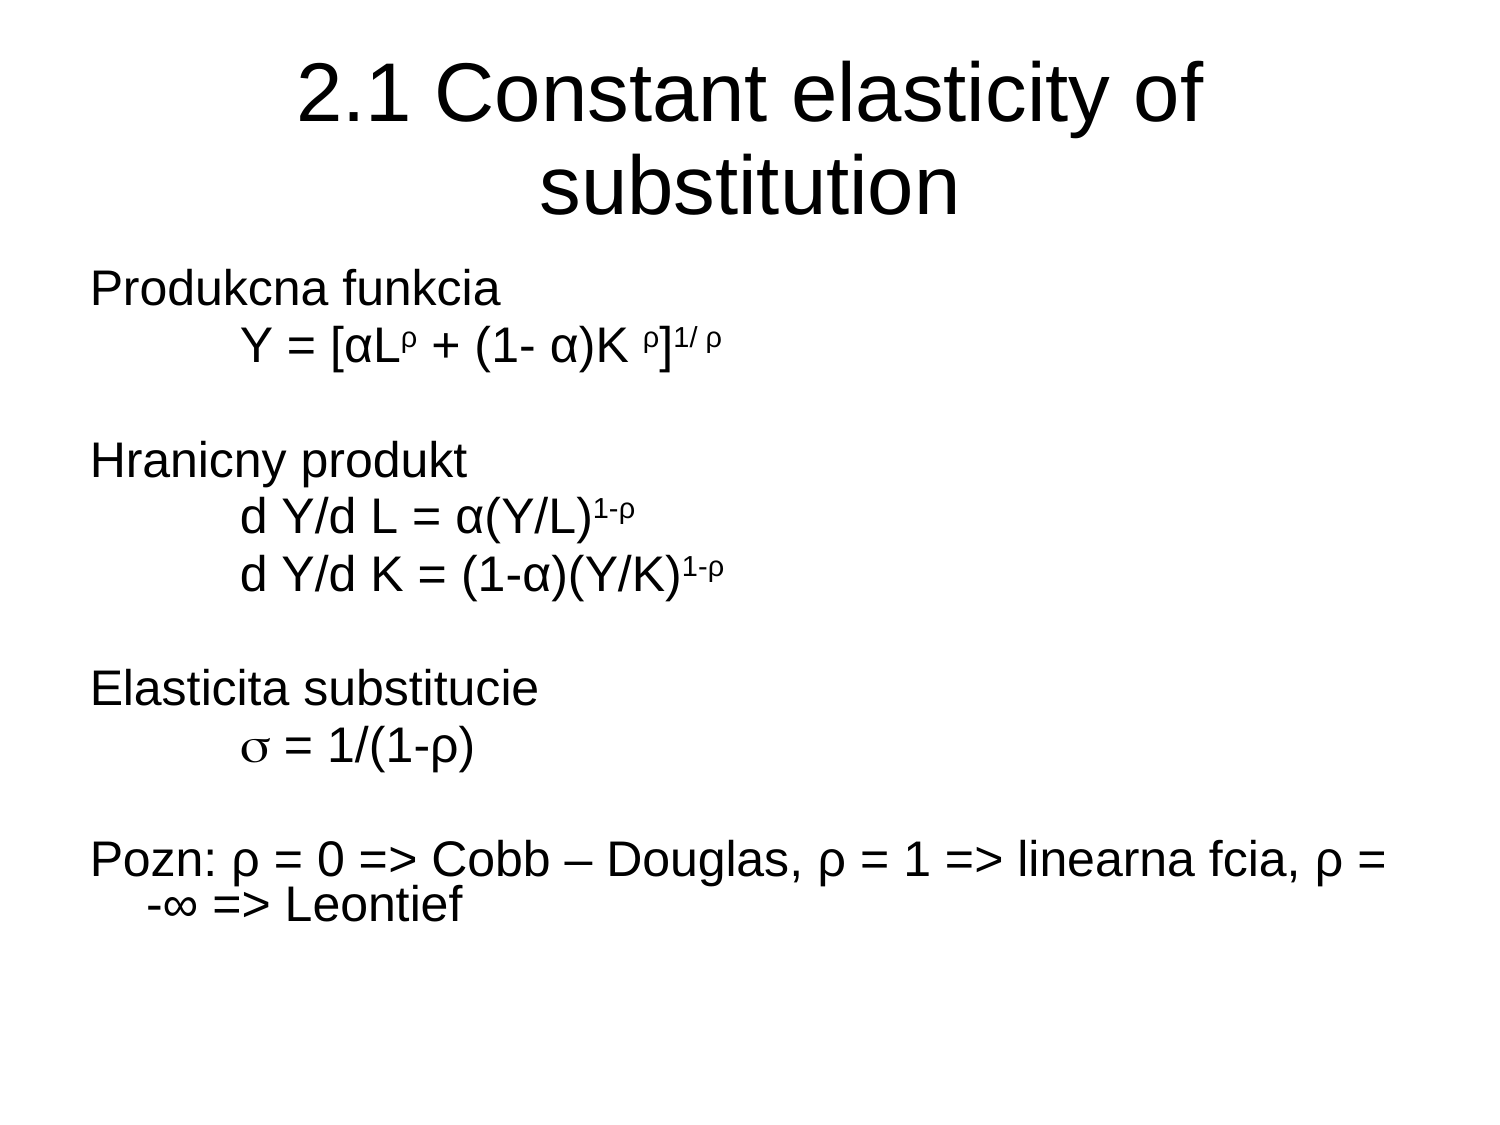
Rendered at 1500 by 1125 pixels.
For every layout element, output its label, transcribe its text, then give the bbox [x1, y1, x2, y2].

title 2.1 Constant elasticity of substitution [75, 31, 1426, 247]
list Produkcna funkcia Y = [αLρ + (1- α)K ρ]1/ ρ Hranicny produkt d Y/d L = α(Y/L)1-ρ d Y/d K = (1-α)(Y/K)1-ρ Elasticita substitucie  = 1/(1-ρ) Pozn: ρ = 0 => Cobb – Douglas, ρ = 1 => linearna fcia, ρ = -∞ => Leontief [75, 262, 1426, 1039]
